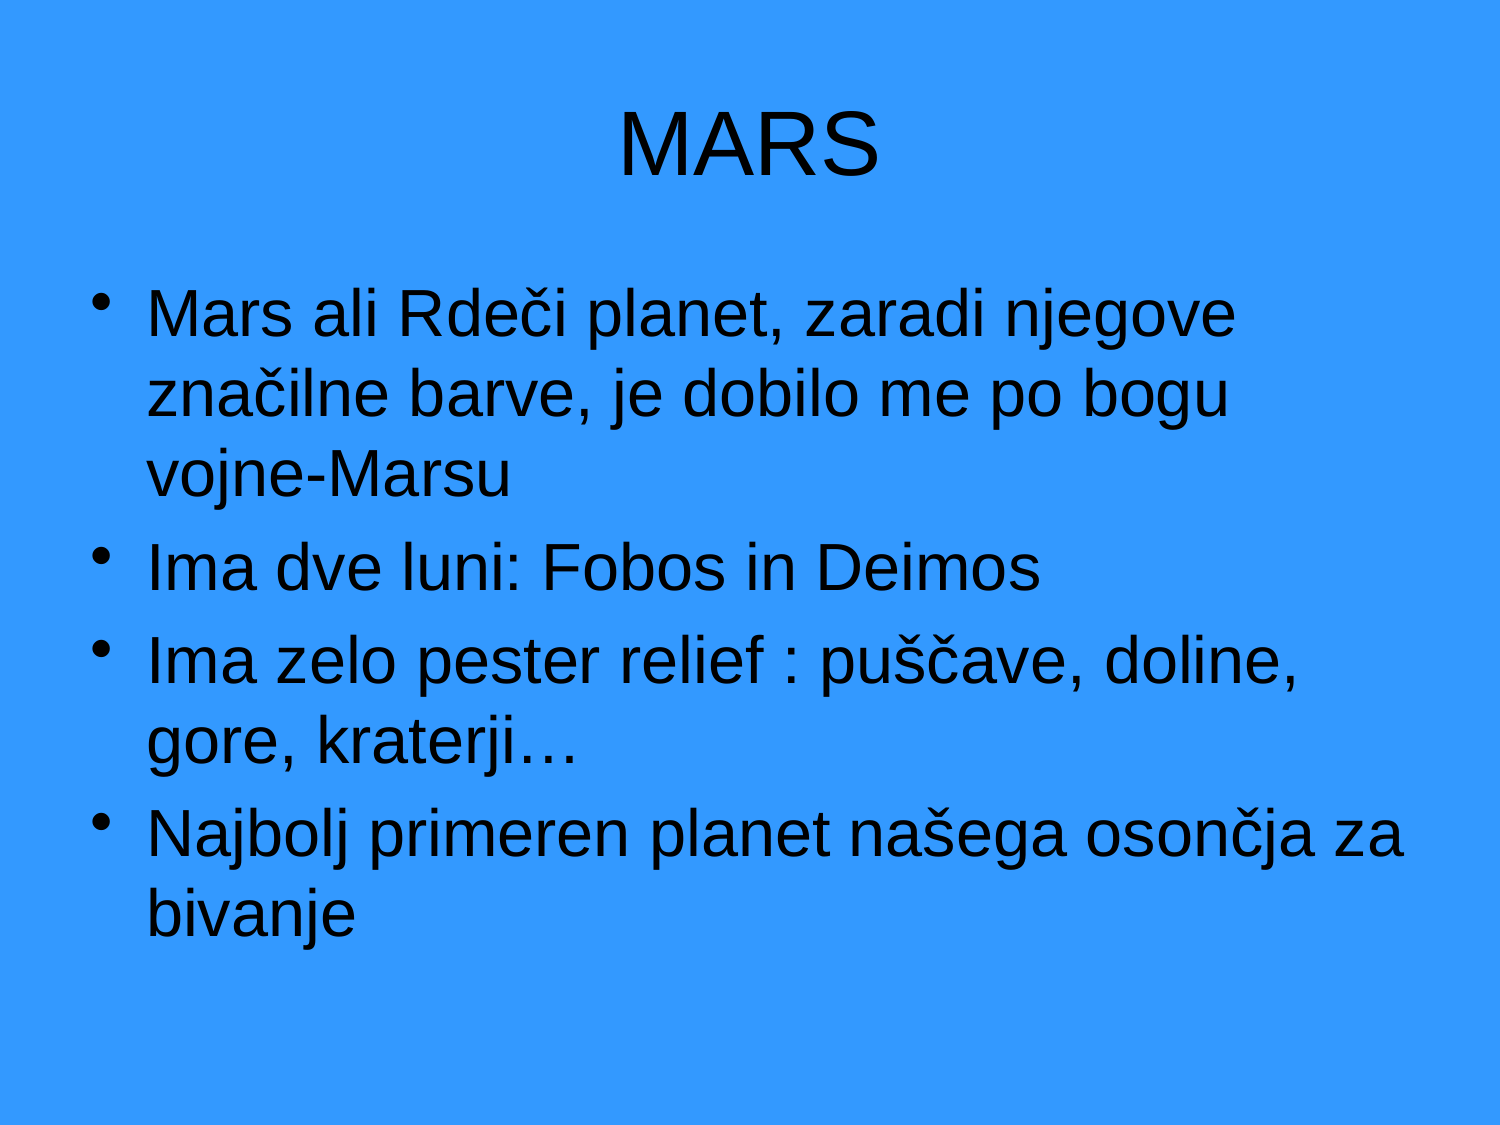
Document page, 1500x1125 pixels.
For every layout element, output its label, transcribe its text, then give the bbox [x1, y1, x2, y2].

title MARS [75, 45, 1425, 233]
list Mars ali Rdeči planet, zaradi njegove značilne barve, je dobilo me po bogu vojne-Marsu Ima dve luni: Fobos in Deimos Ima zelo pester relief : puščave, doline, gore, kraterji… Najbolj primeren planet našega osončja za bivanje [75, 262, 1425, 1005]
